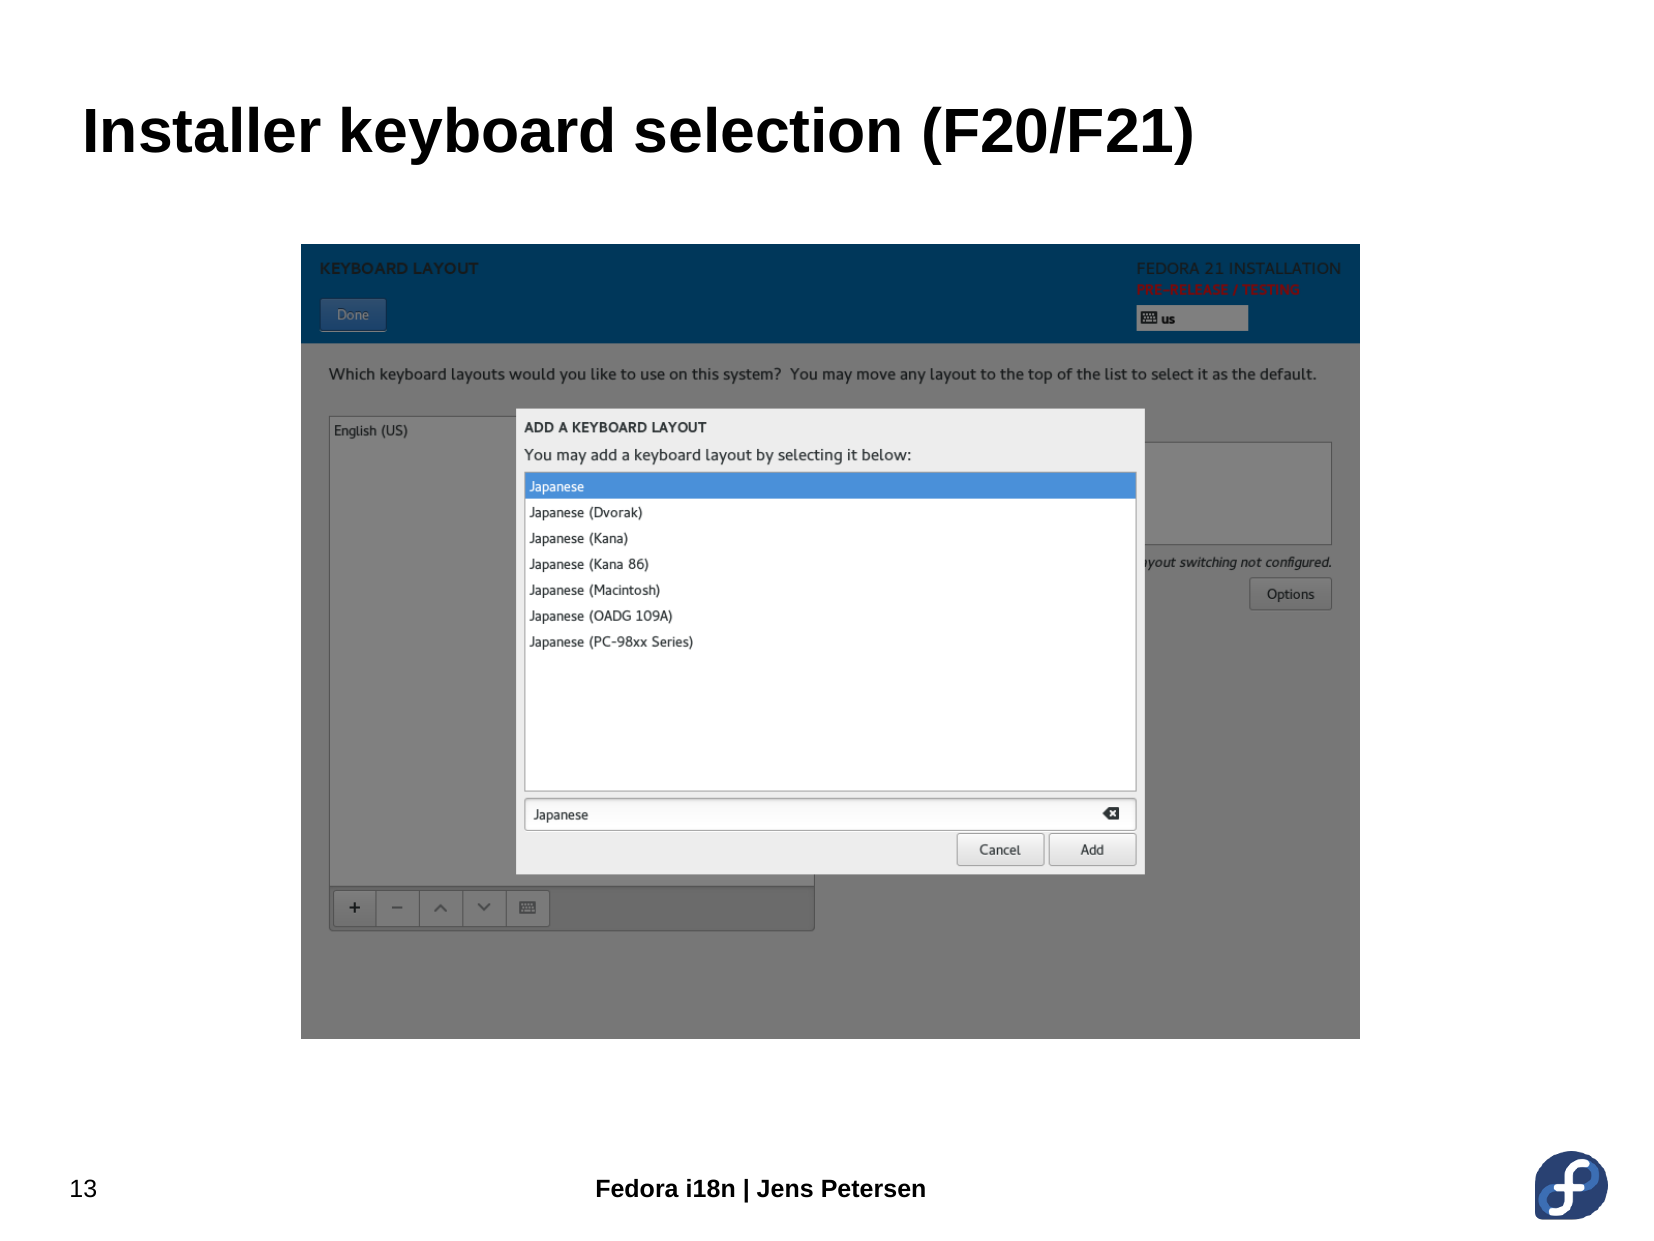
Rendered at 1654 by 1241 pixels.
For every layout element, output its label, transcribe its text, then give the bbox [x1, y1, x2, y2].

picture [1529, 1146, 1613, 1224]
picture [301, 244, 1360, 1039]
title Installer keyboard selection (F20/F21) [82, 37, 1571, 226]
